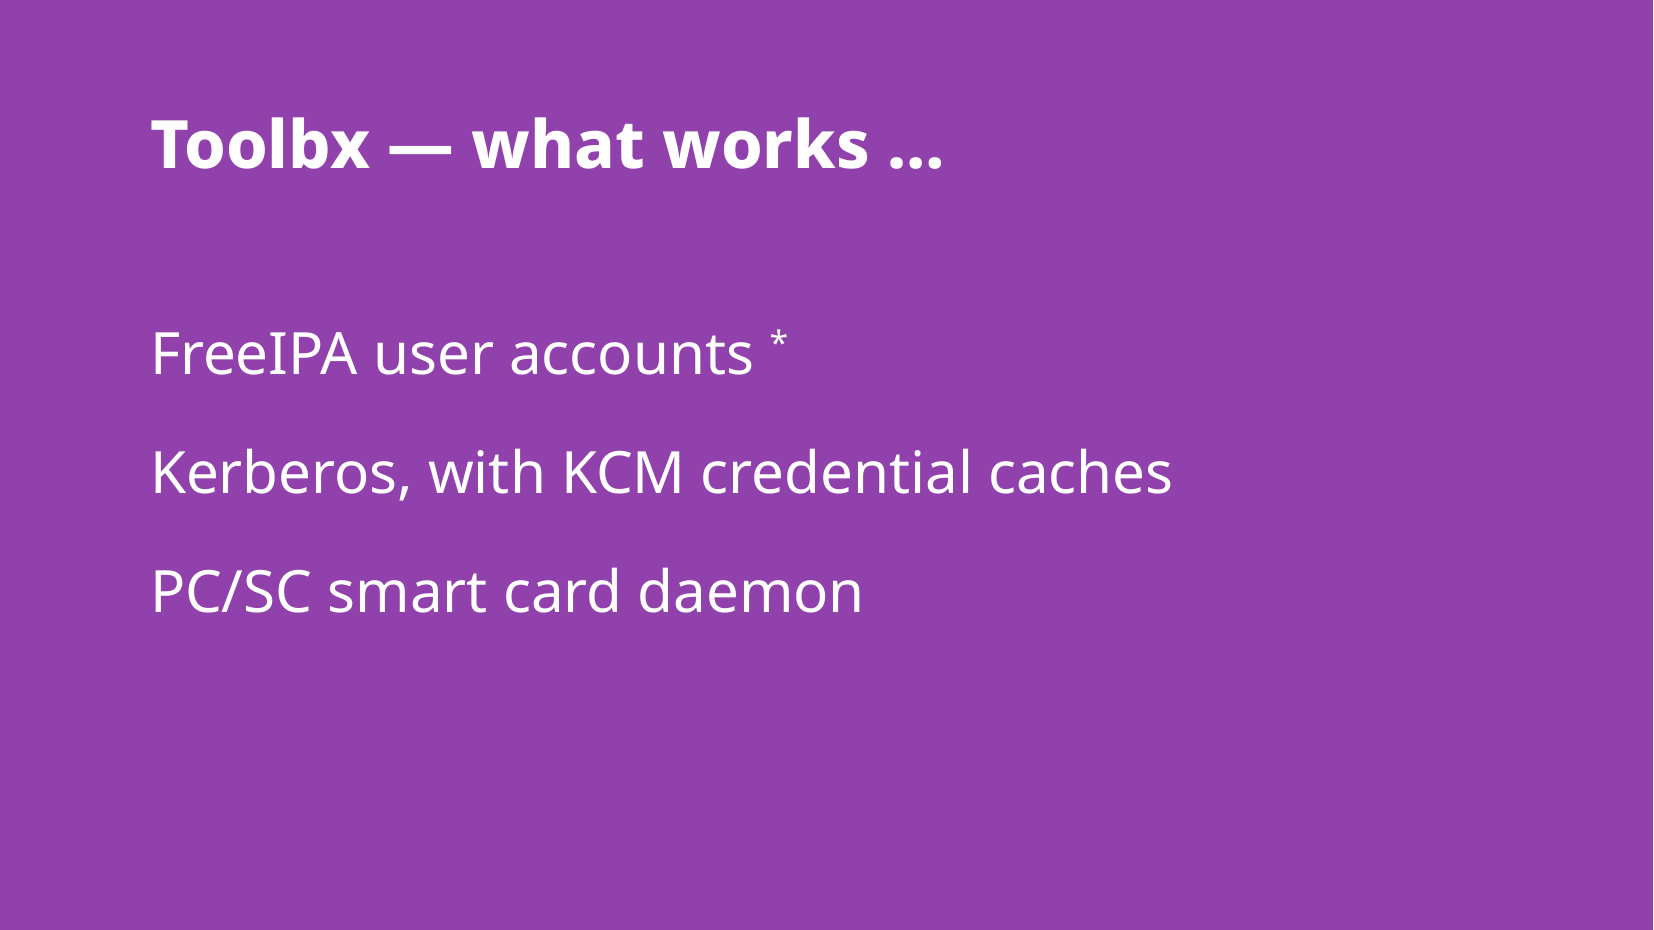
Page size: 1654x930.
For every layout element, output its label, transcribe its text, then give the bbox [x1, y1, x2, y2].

title Toolbx — what works … [150, 107, 1501, 188]
subtitle FreeIPA user accounts * Kerberos, with KCM credential caches PC/SC smart card daemon [150, 272, 1501, 812]
